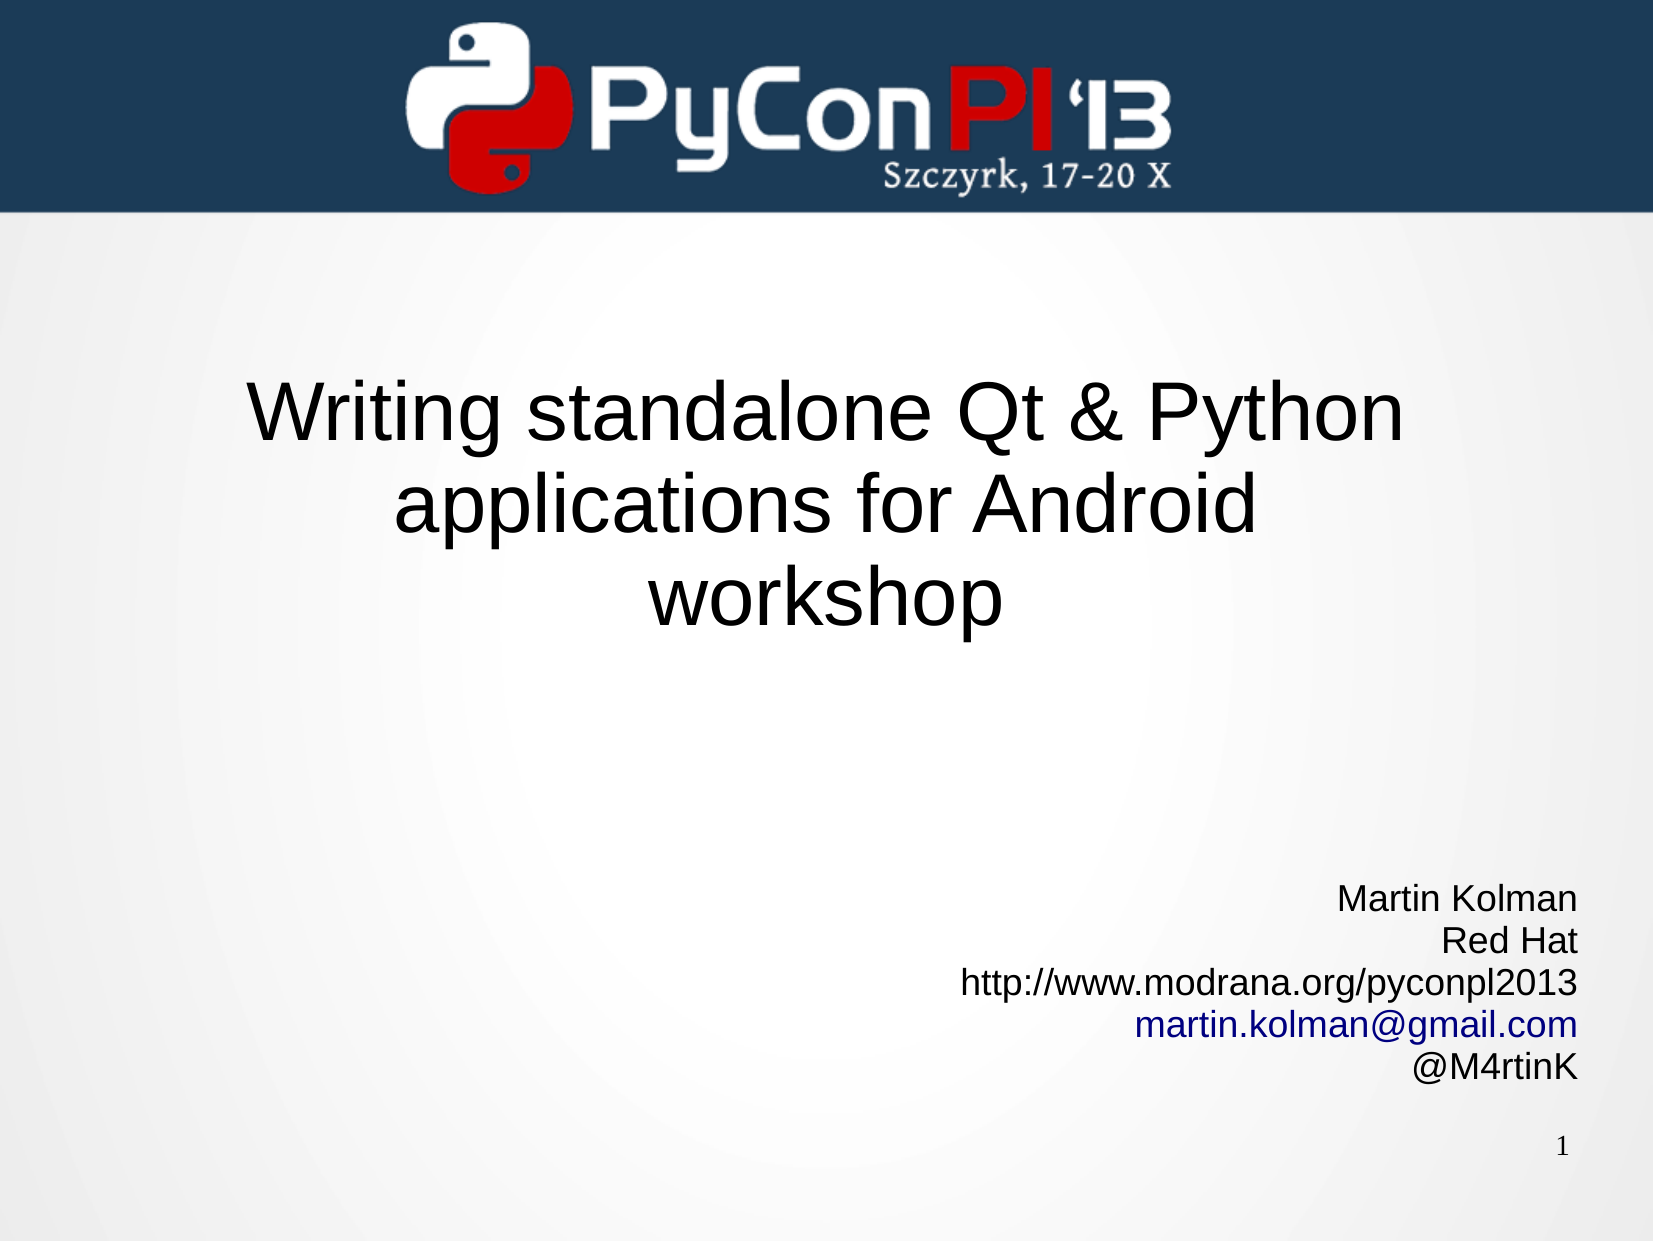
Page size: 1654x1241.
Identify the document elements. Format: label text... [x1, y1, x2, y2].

text_box Martin Kolman Red Hat http://www.modrana.org/pyconpl2013 martin.kolman@gmail.com @M4rtinK [945, 870, 1591, 1095]
picture [0, 0, 1653, 1241]
title Writing standalone Qt & Python applications for Android workshop [219, 364, 1434, 644]
